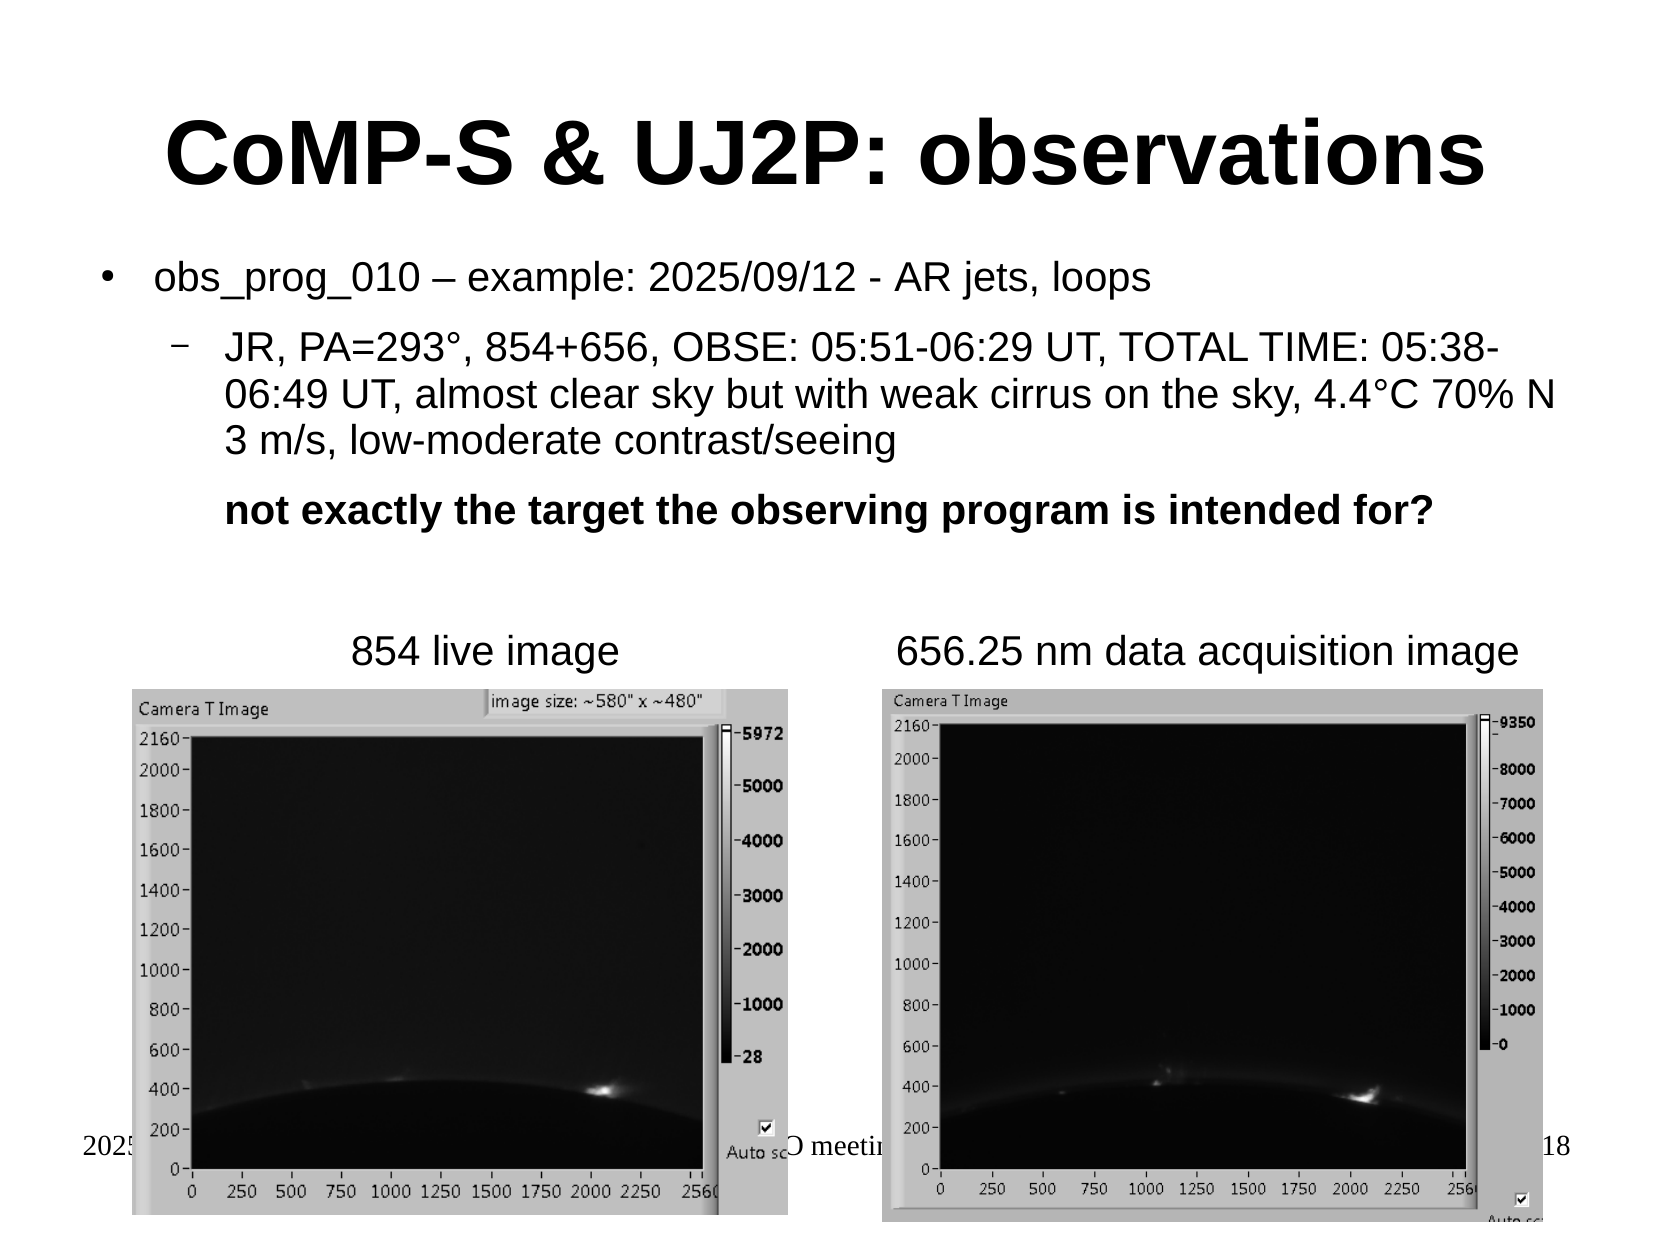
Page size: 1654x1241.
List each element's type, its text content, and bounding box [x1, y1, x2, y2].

title CoMP-S & UJ2P: observations [82, 49, 1571, 183]
picture [132, 689, 788, 1216]
picture [882, 689, 1543, 1223]
list obs_prog_010 – example: 2025/09/12 - AR jets, loops JR, PA=293°, 854+656, OBSE: 05:51-06:29 UT, TOTAL TIME: 05:38-06:49 UT, almost clear sky but with weak cirrus on the sky, 4.4°C 70% N 3 m/s, low-moderate contrast/seeing not exactly the target the observing program is intended for? 854 live image 656.25 nm data acquisition image [82, 183, 1571, 1126]
